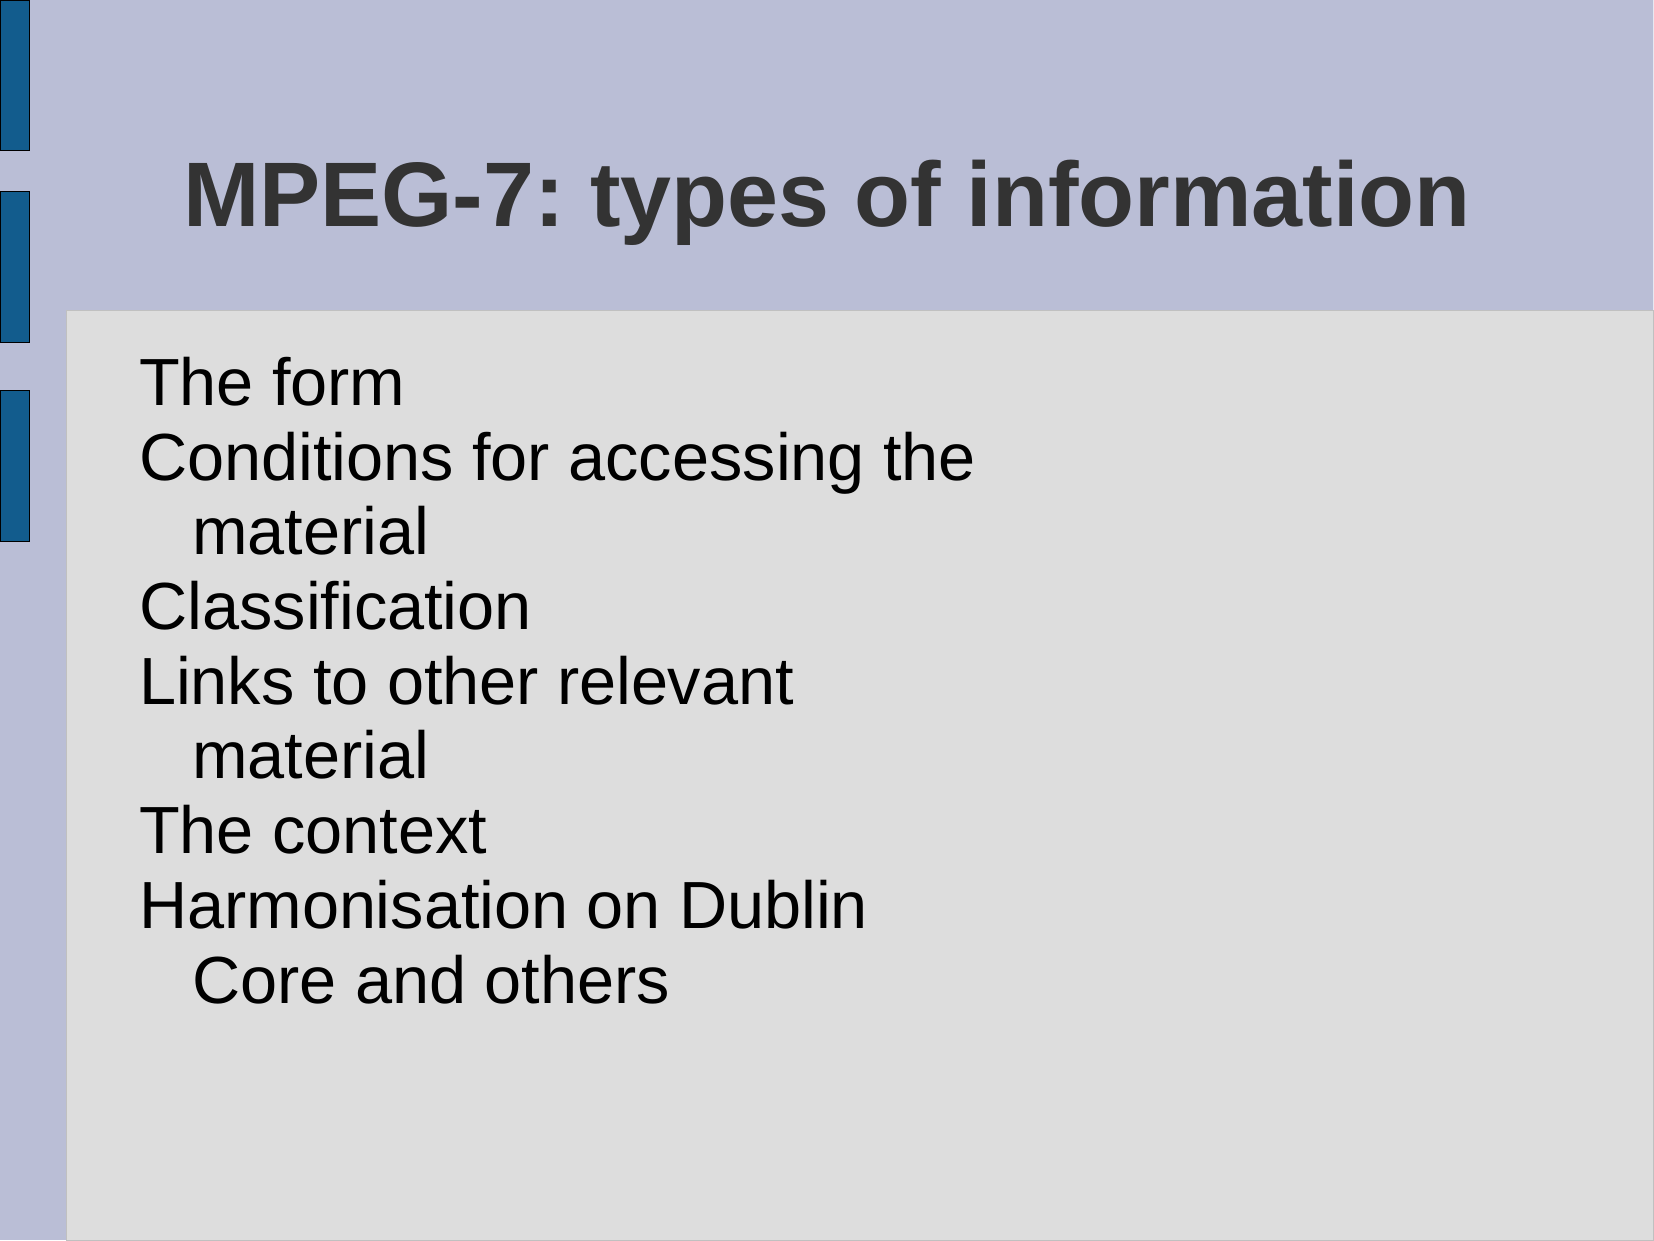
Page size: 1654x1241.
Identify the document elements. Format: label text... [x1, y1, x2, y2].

list The form Conditions for accessing the material Classification Links to other relevant material The context Harmonisation on Dublin Core and others [121, 344, 1004, 1112]
title MPEG-7: types of information [121, 98, 1534, 291]
